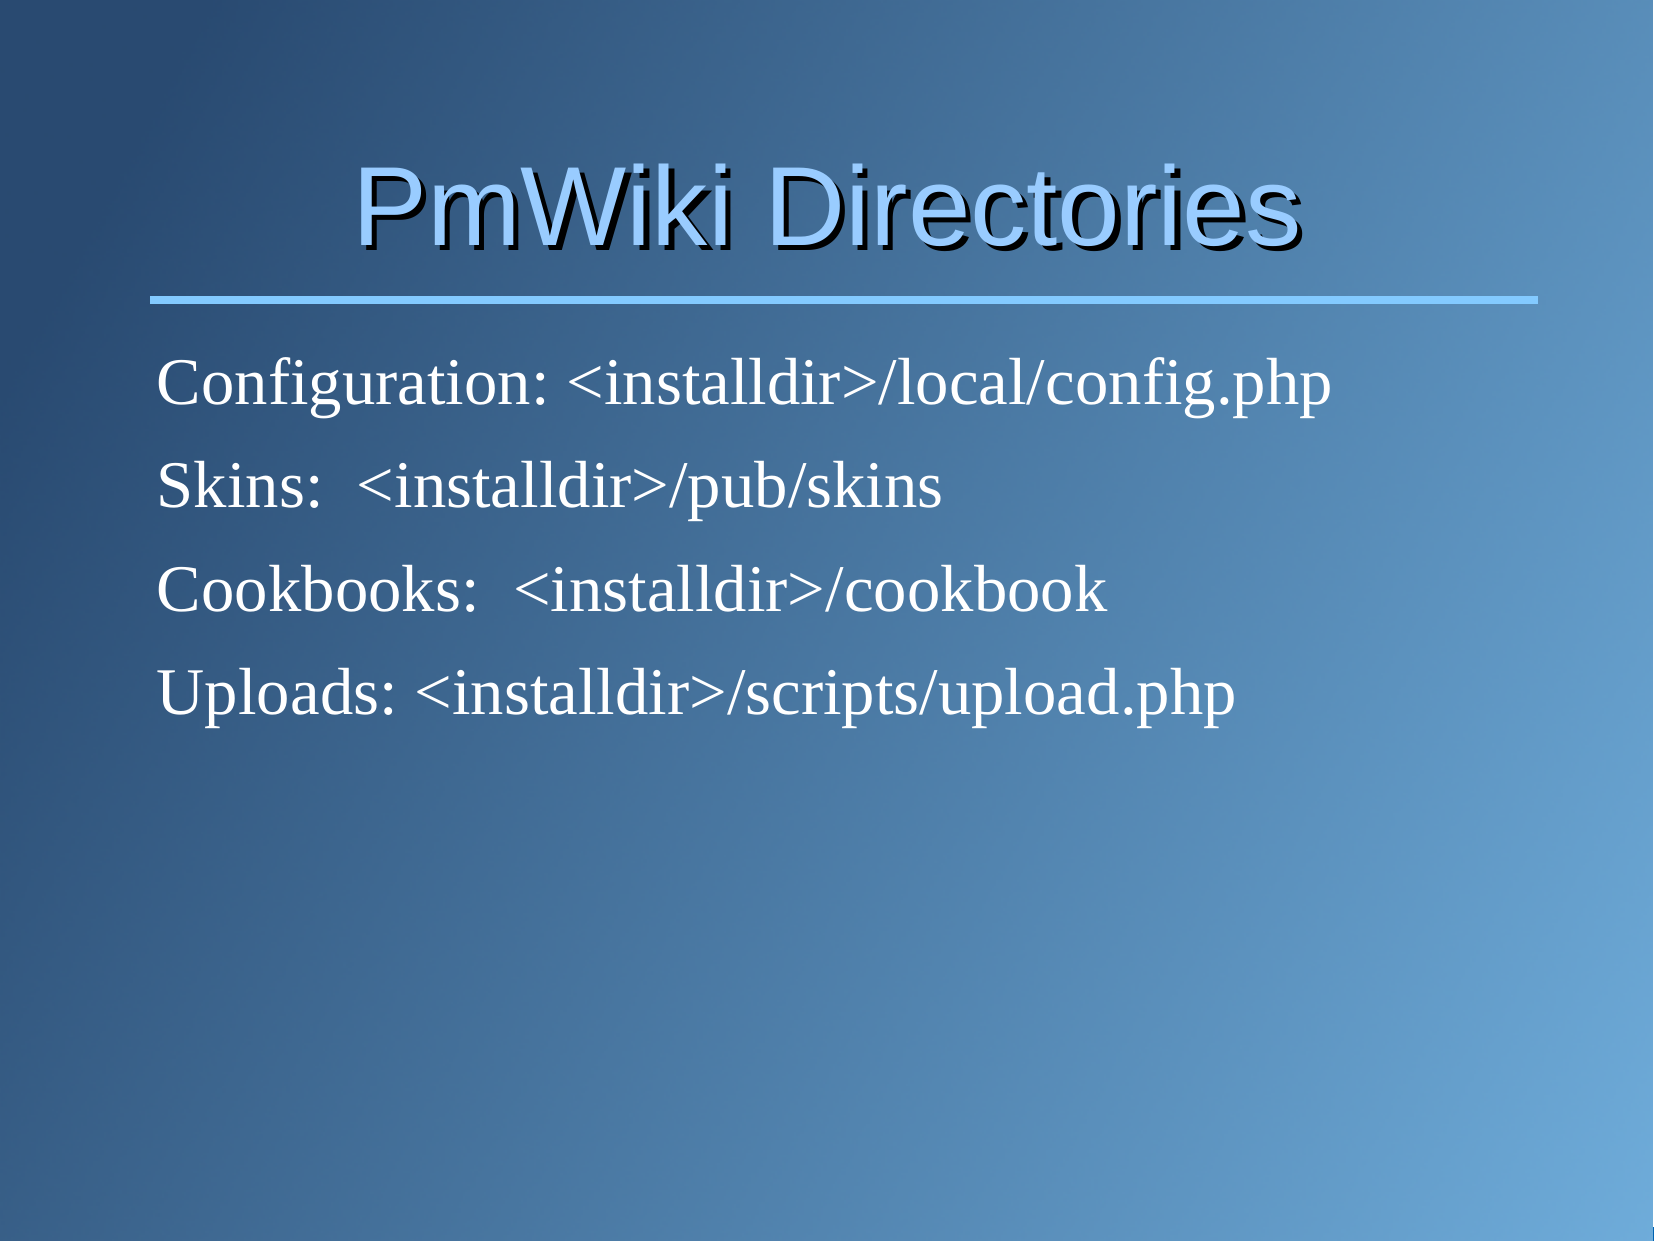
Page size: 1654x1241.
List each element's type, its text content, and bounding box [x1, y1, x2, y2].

list Configuration: <installdir>/local/config.php Skins: <installdir>/pub/skins Cookbooks: <installdir>/cookbook Uploads: <installdir>/scripts/upload.php [121, 344, 1533, 1127]
title PmWiki Directories [121, 102, 1533, 311]
picture [0, 0, 1653, 1241]
